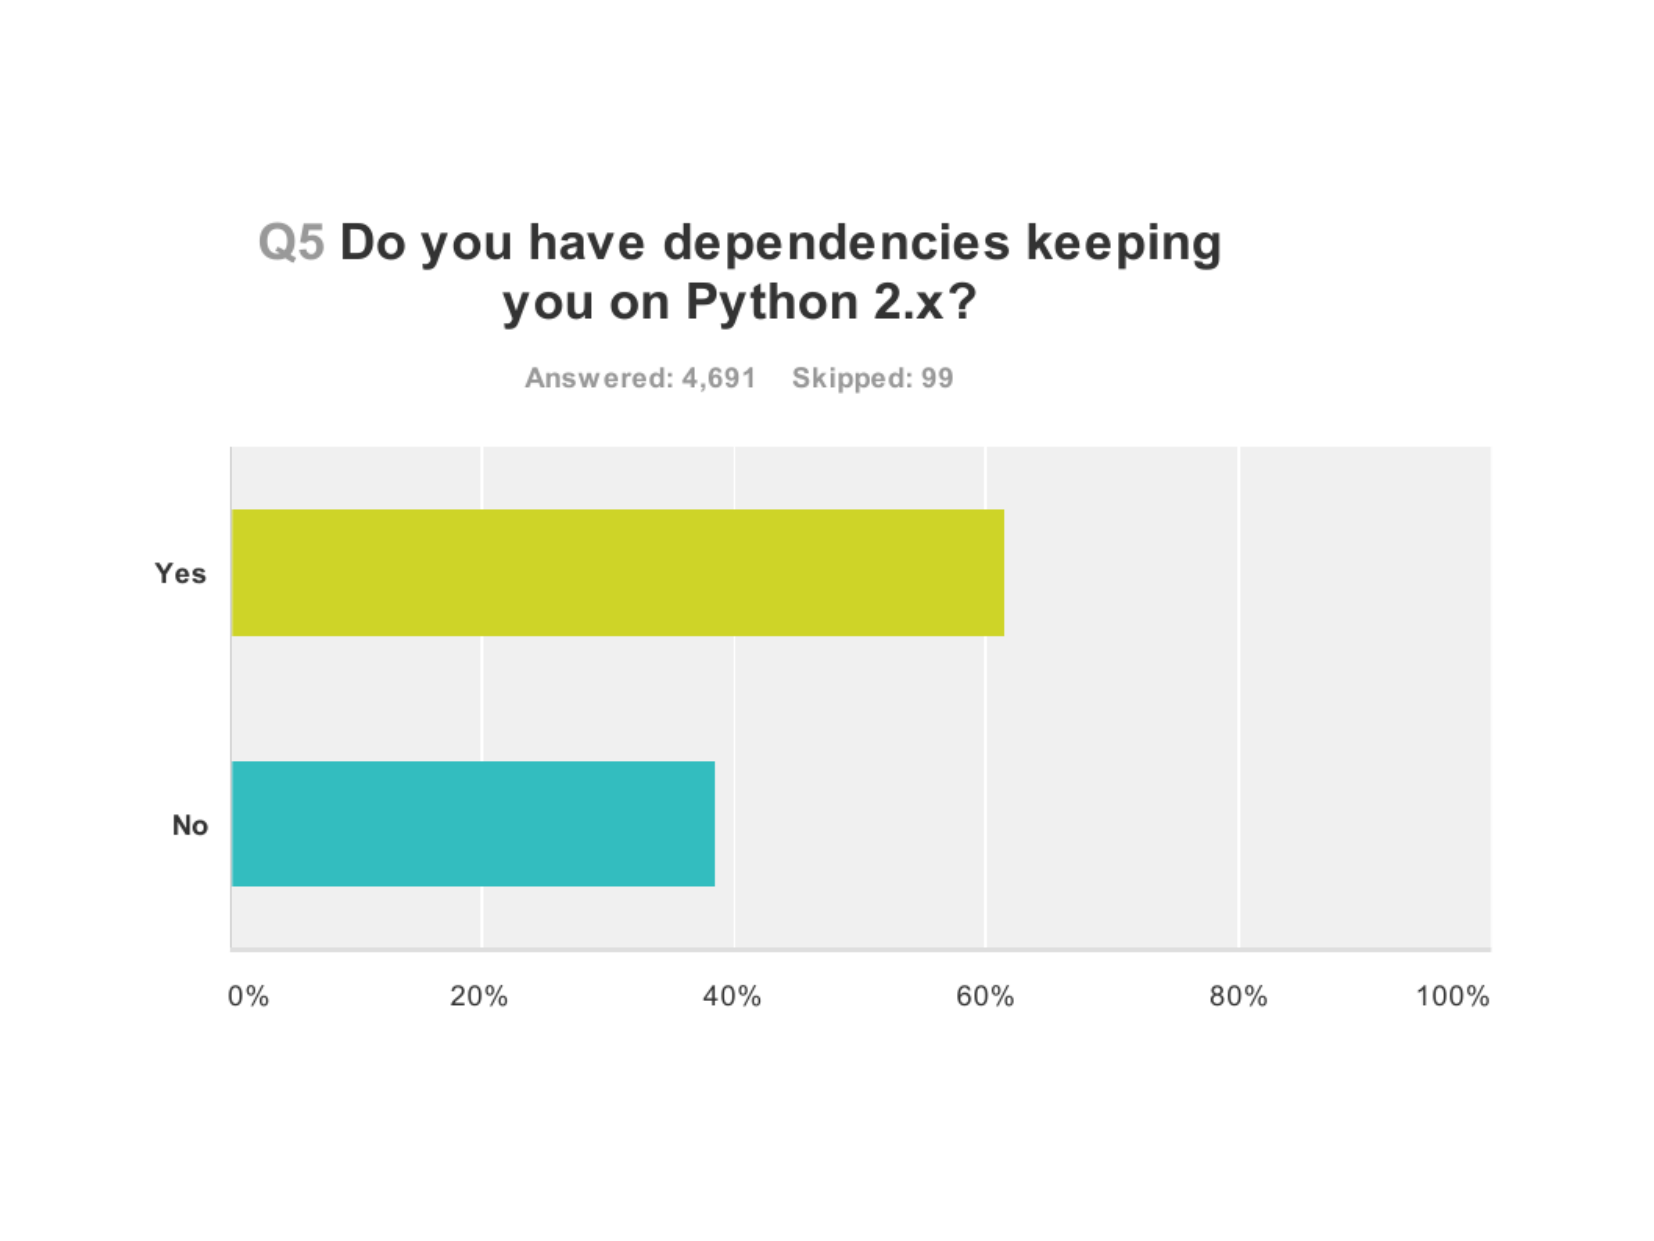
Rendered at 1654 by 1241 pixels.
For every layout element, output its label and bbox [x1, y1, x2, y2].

picture [135, 214, 1519, 1026]
